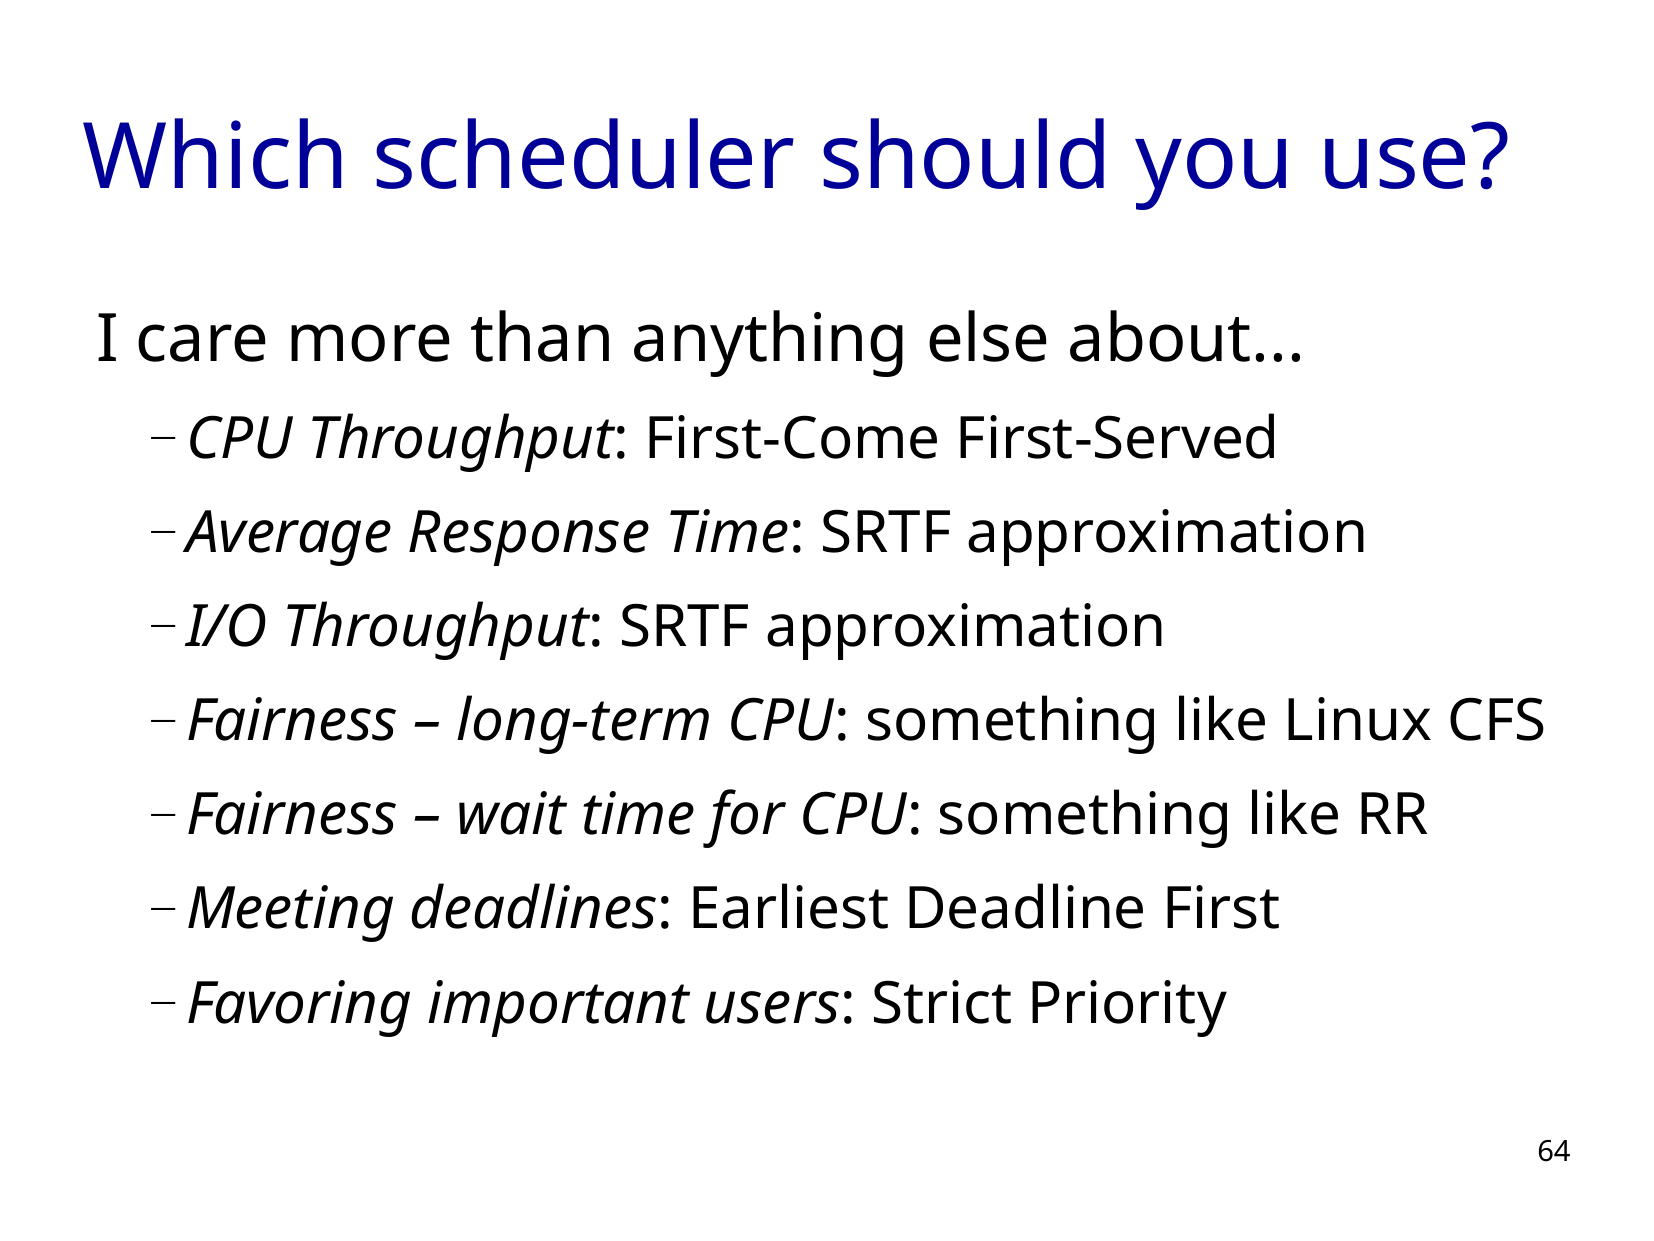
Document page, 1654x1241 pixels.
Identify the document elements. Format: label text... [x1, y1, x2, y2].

list I care more than anything else about... CPU Throughput: First-Come First-Served Average Response Time: SRTF approximation I/O Throughput: SRTF approximation Fairness – long-term CPU: something like Linux CFS Fairness – wait time for CPU: something like RR Meeting deadlines: Earliest Deadline First Favoring important users: Strict Priority [60, 290, 1571, 1096]
title Which scheduler should you use? [82, 49, 1571, 257]
